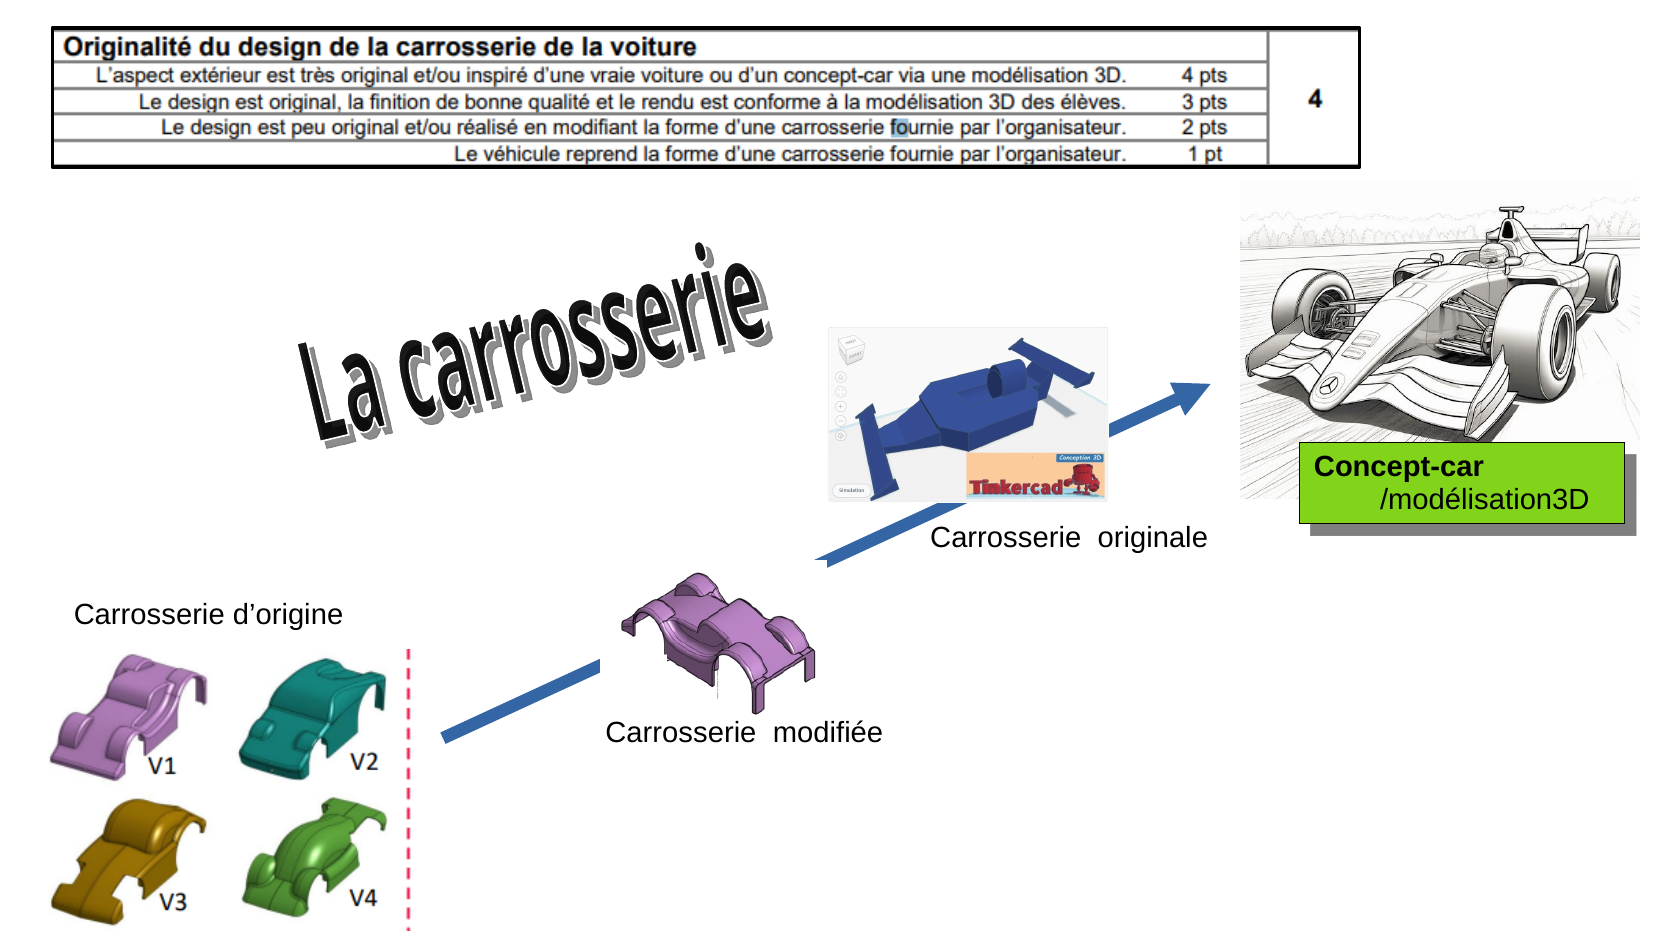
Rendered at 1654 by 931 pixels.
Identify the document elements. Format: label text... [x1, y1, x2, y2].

text_box La carrosserie [600, 291, 638, 371]
picture [53, 29, 1359, 166]
text_box Carrosserie originale [915, 513, 1241, 562]
text_box La carrosserie [723, 262, 766, 341]
picture [1240, 182, 1640, 499]
text_box Carrosserie modifiée [590, 708, 916, 757]
text_box La carrosserie [340, 352, 386, 433]
picture [600, 560, 827, 708]
text_box La carrosserie [296, 341, 349, 442]
text_box Carrosserie d’origine [59, 590, 384, 638]
text_box La carrosserie [468, 320, 496, 403]
text_box La carrosserie [567, 299, 606, 379]
text_box Concept-car /modélisation3D [1299, 442, 1625, 523]
text_box La carrosserie [497, 313, 526, 396]
text_box La carrosserie [699, 269, 728, 348]
picture [826, 324, 1109, 503]
text_box La carrosserie [529, 308, 571, 387]
text_box La carrosserie [430, 331, 476, 411]
text_box La carrosserie [398, 339, 438, 418]
text_box La carrosserie [670, 272, 698, 355]
picture [16, 649, 416, 931]
text_box La carrosserie [635, 283, 678, 362]
